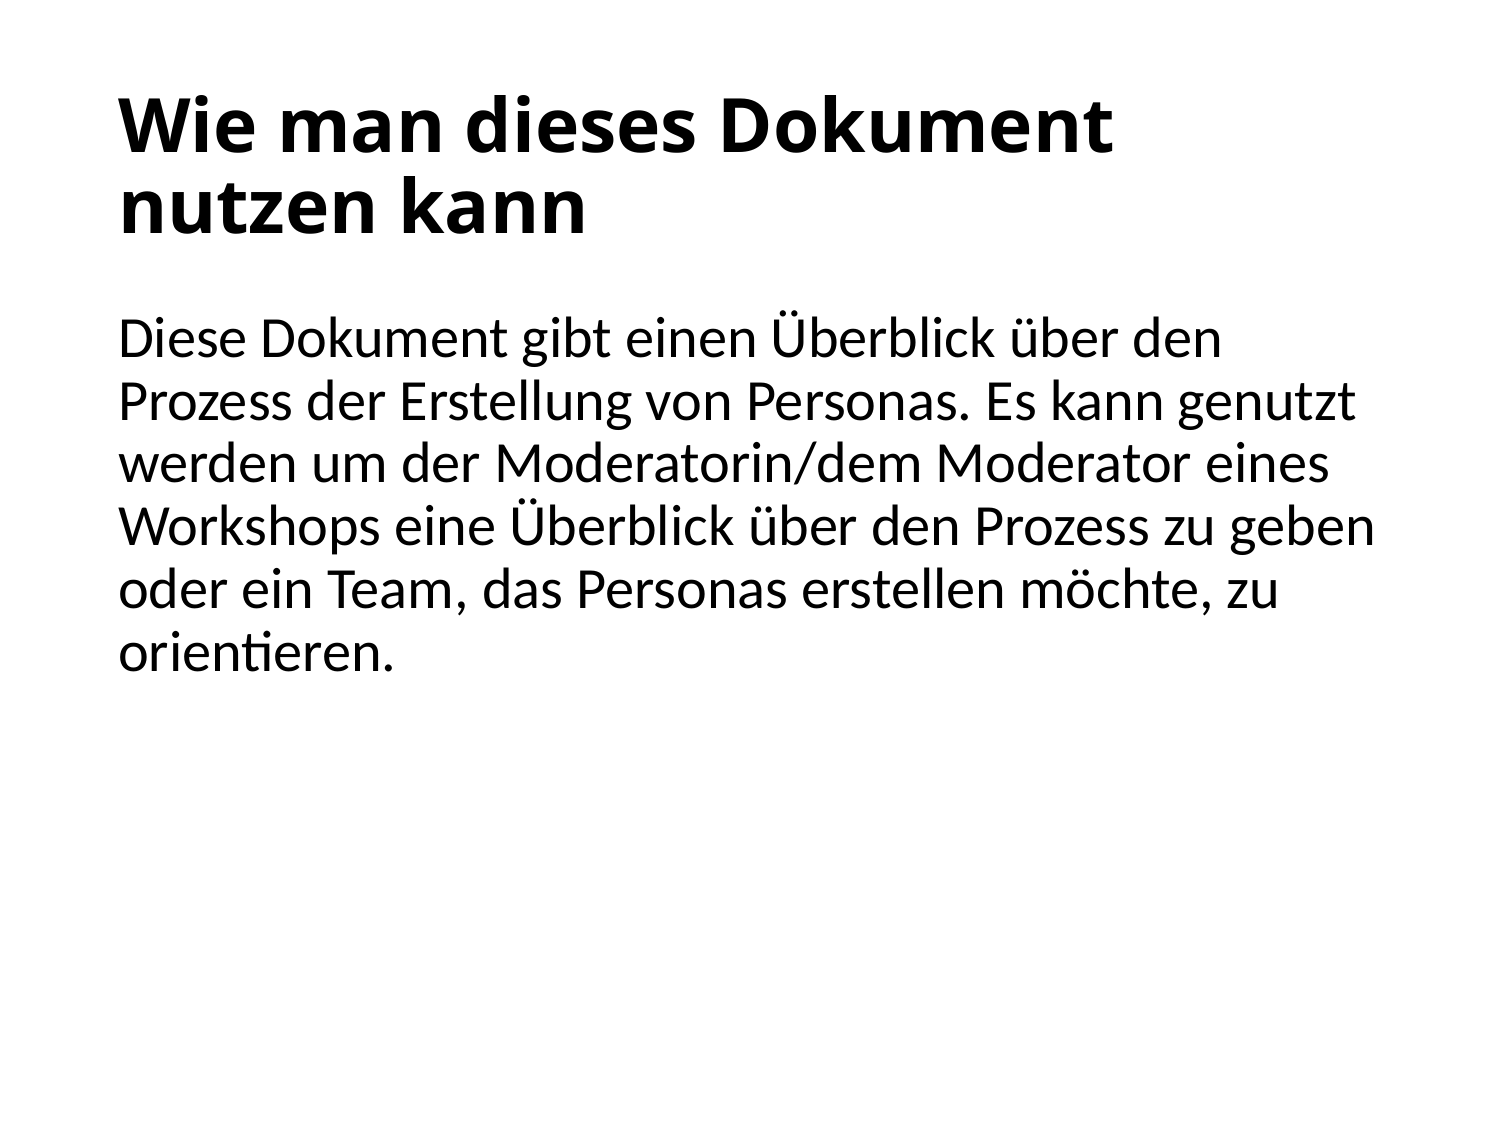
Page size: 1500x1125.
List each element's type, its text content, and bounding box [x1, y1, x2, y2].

title Wie man dieses Dokument nutzen kann [103, 59, 1397, 278]
list Diese Dokument gibt einen Überblick über den Prozess der Erstellung von Personas. Es kann genutzt werden um der Moderatorin/dem Moderator eines Workshops eine Überblick über den Prozess zu geben oder ein Team, das Personas erstellen möchte, zu orientieren. [103, 299, 1397, 1014]
